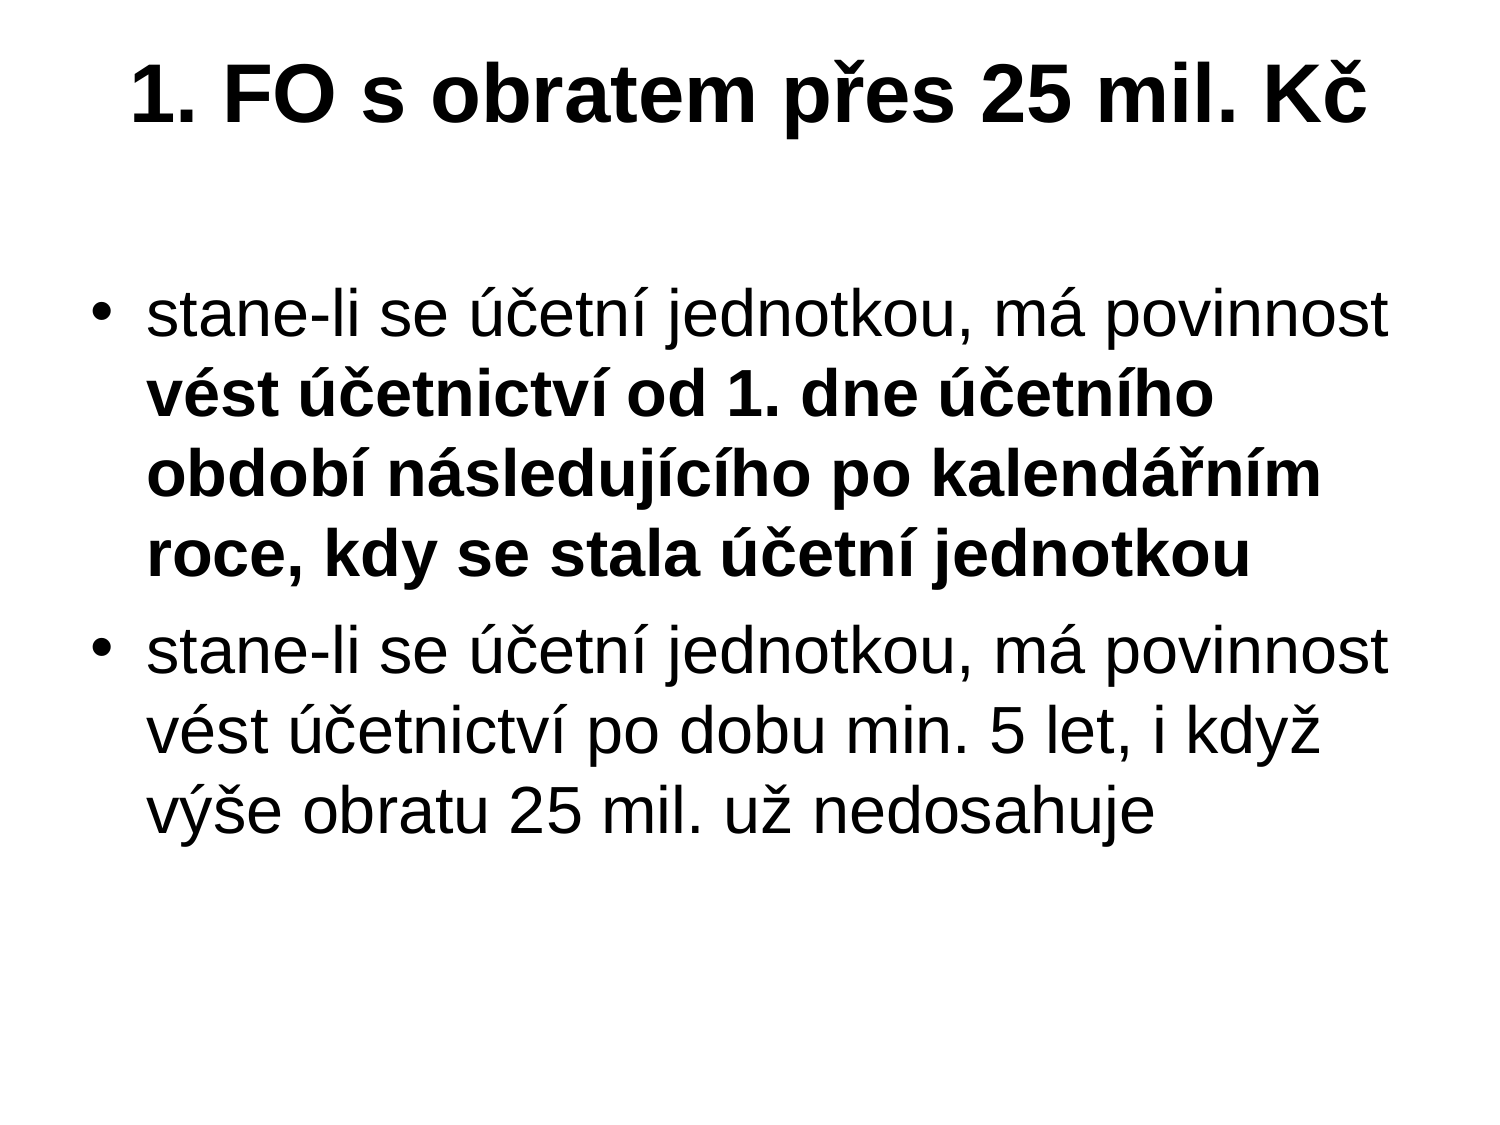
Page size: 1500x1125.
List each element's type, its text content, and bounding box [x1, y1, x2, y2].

list stane-li se účetní jednotkou, má povinnost vést účetnictví od 1. dne účetního období následujícího po kalendářním roce, kdy se stala účetní jednotkou stane-li se účetní jednotkou, má povinnost vést účetnictví po dobu min. 5 let, i když výše obratu 25 mil. už nedosahuje [75, 262, 1426, 1006]
title 1. FO s obratem přes 25 mil. Kč [75, 31, 1426, 247]
